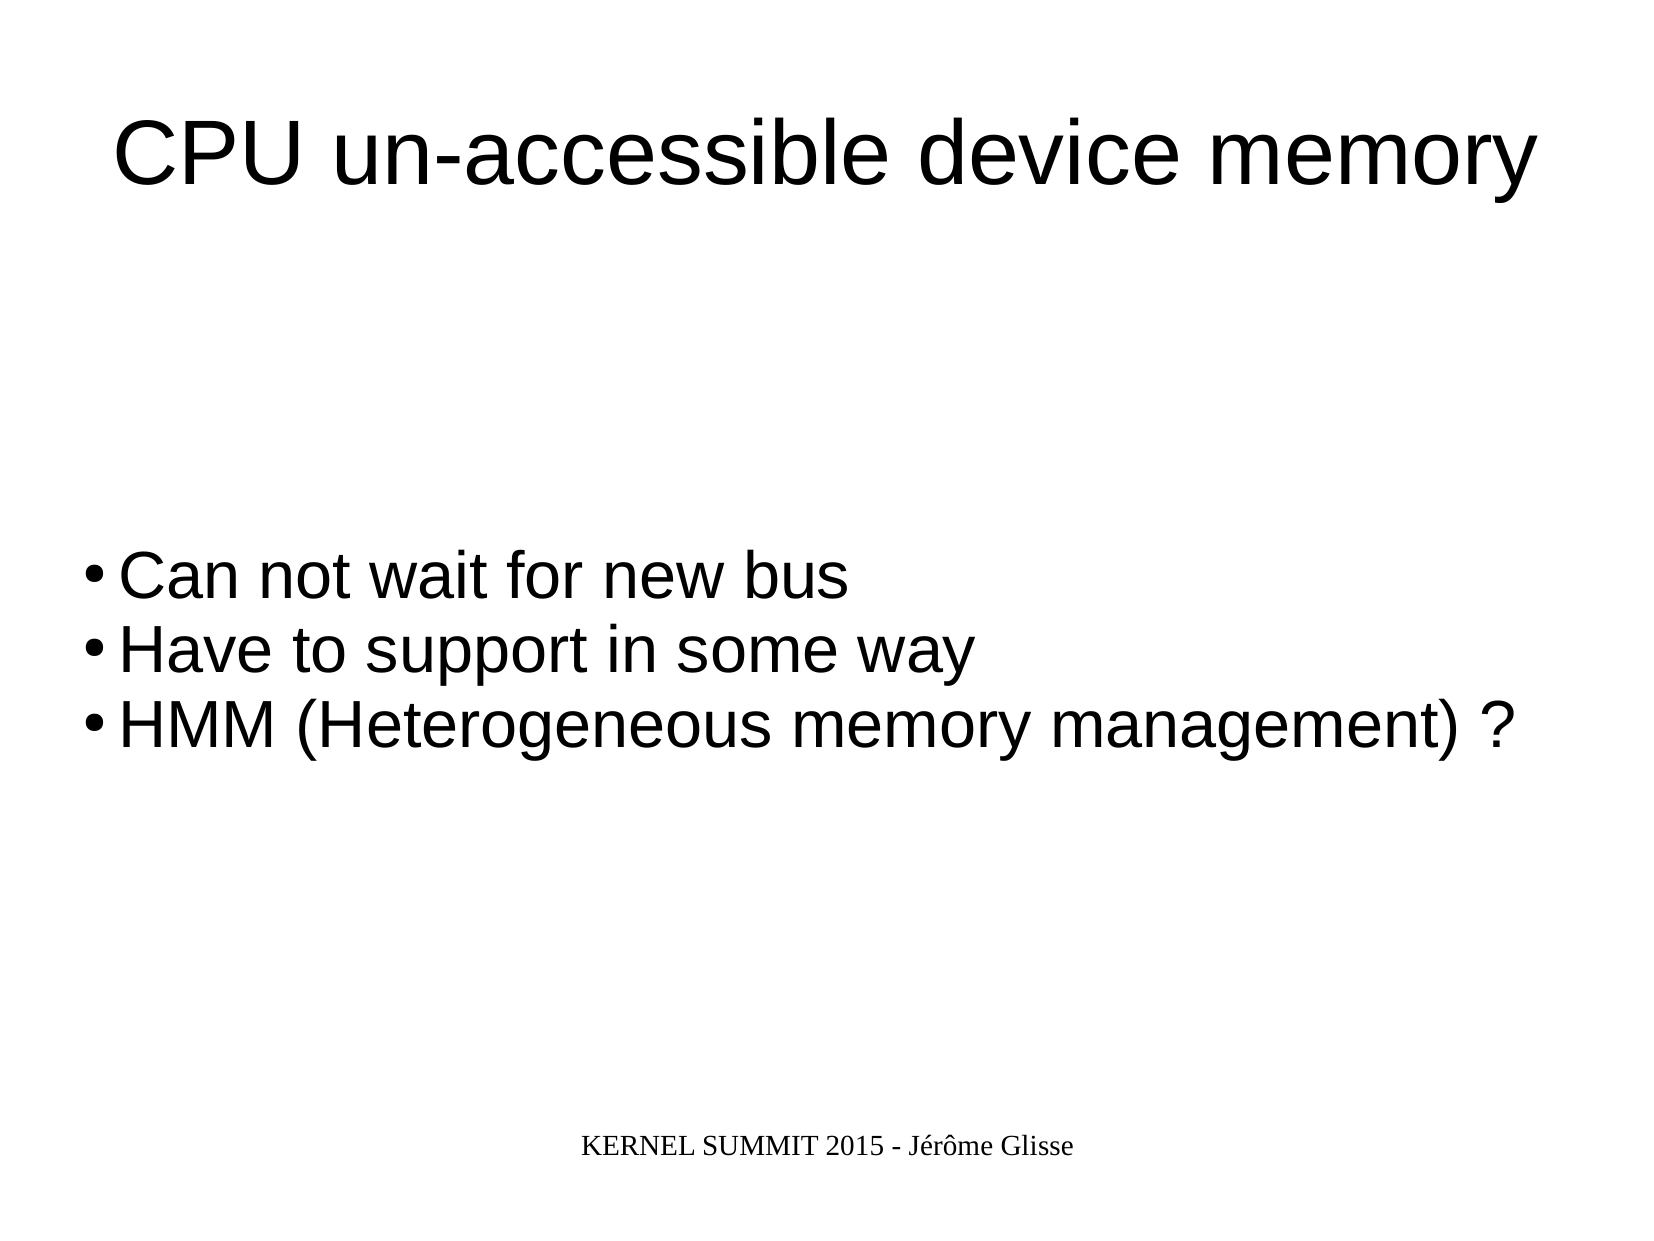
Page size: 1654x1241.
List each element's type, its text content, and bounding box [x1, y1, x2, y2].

subtitle Can not wait for new bus Have to support in some way HMM (Heterogeneous memory management) ? [82, 290, 1571, 1010]
title CPU un-accessible device memory [82, 49, 1571, 257]
